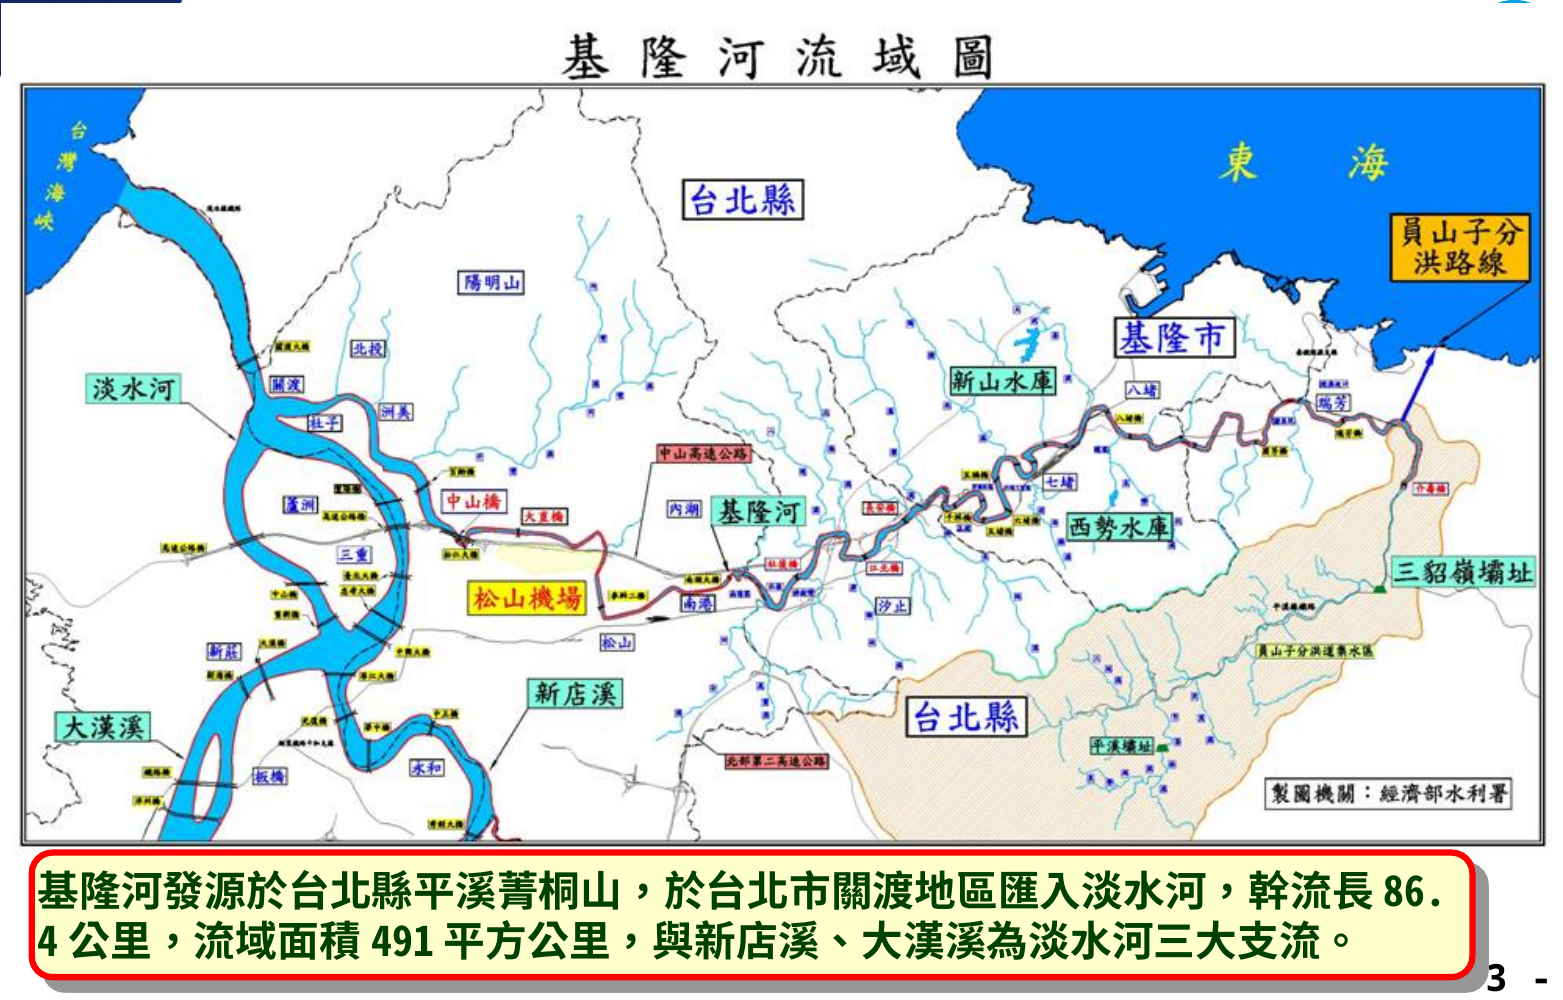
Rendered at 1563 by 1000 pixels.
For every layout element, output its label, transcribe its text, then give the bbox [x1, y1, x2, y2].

picture [0, 0, 1563, 870]
text_box 基隆河發源於台北縣平溪菁桐山，於台北市關渡地區匯入淡水河，幹流長86.4公里，流域面積491平方公里，與新店溪、大漢溪為淡水河三大支流。 [31, 852, 1473, 978]
